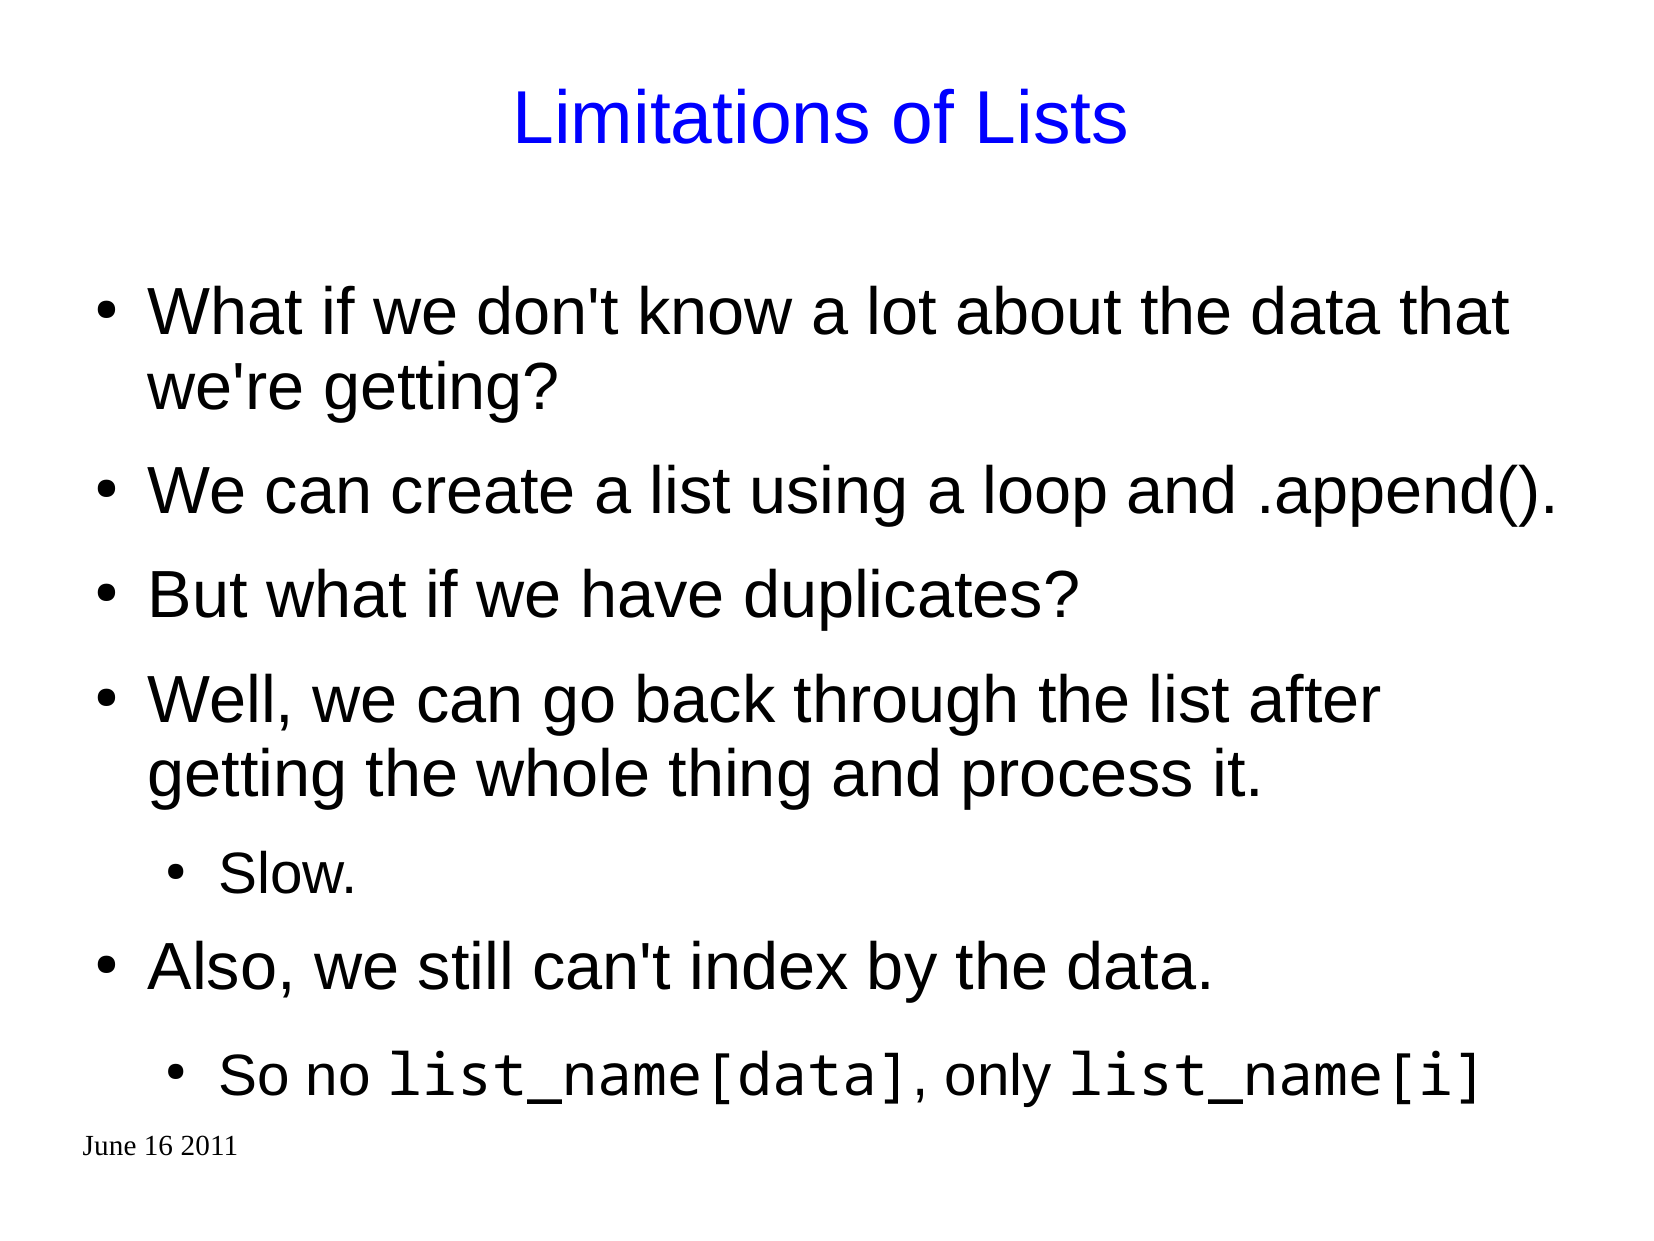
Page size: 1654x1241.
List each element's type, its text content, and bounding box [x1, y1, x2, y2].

title Limitations of Lists [76, 58, 1565, 178]
list What if we don't know a lot about the data that we're getting? We can create a list using a loop and .append(). But what if we have duplicates? Well, we can go back through the list after getting the whole thing and process it. Slow. Also, we still can't index by the data. So no list_name[data], only list_name[i] [76, 274, 1565, 1099]
